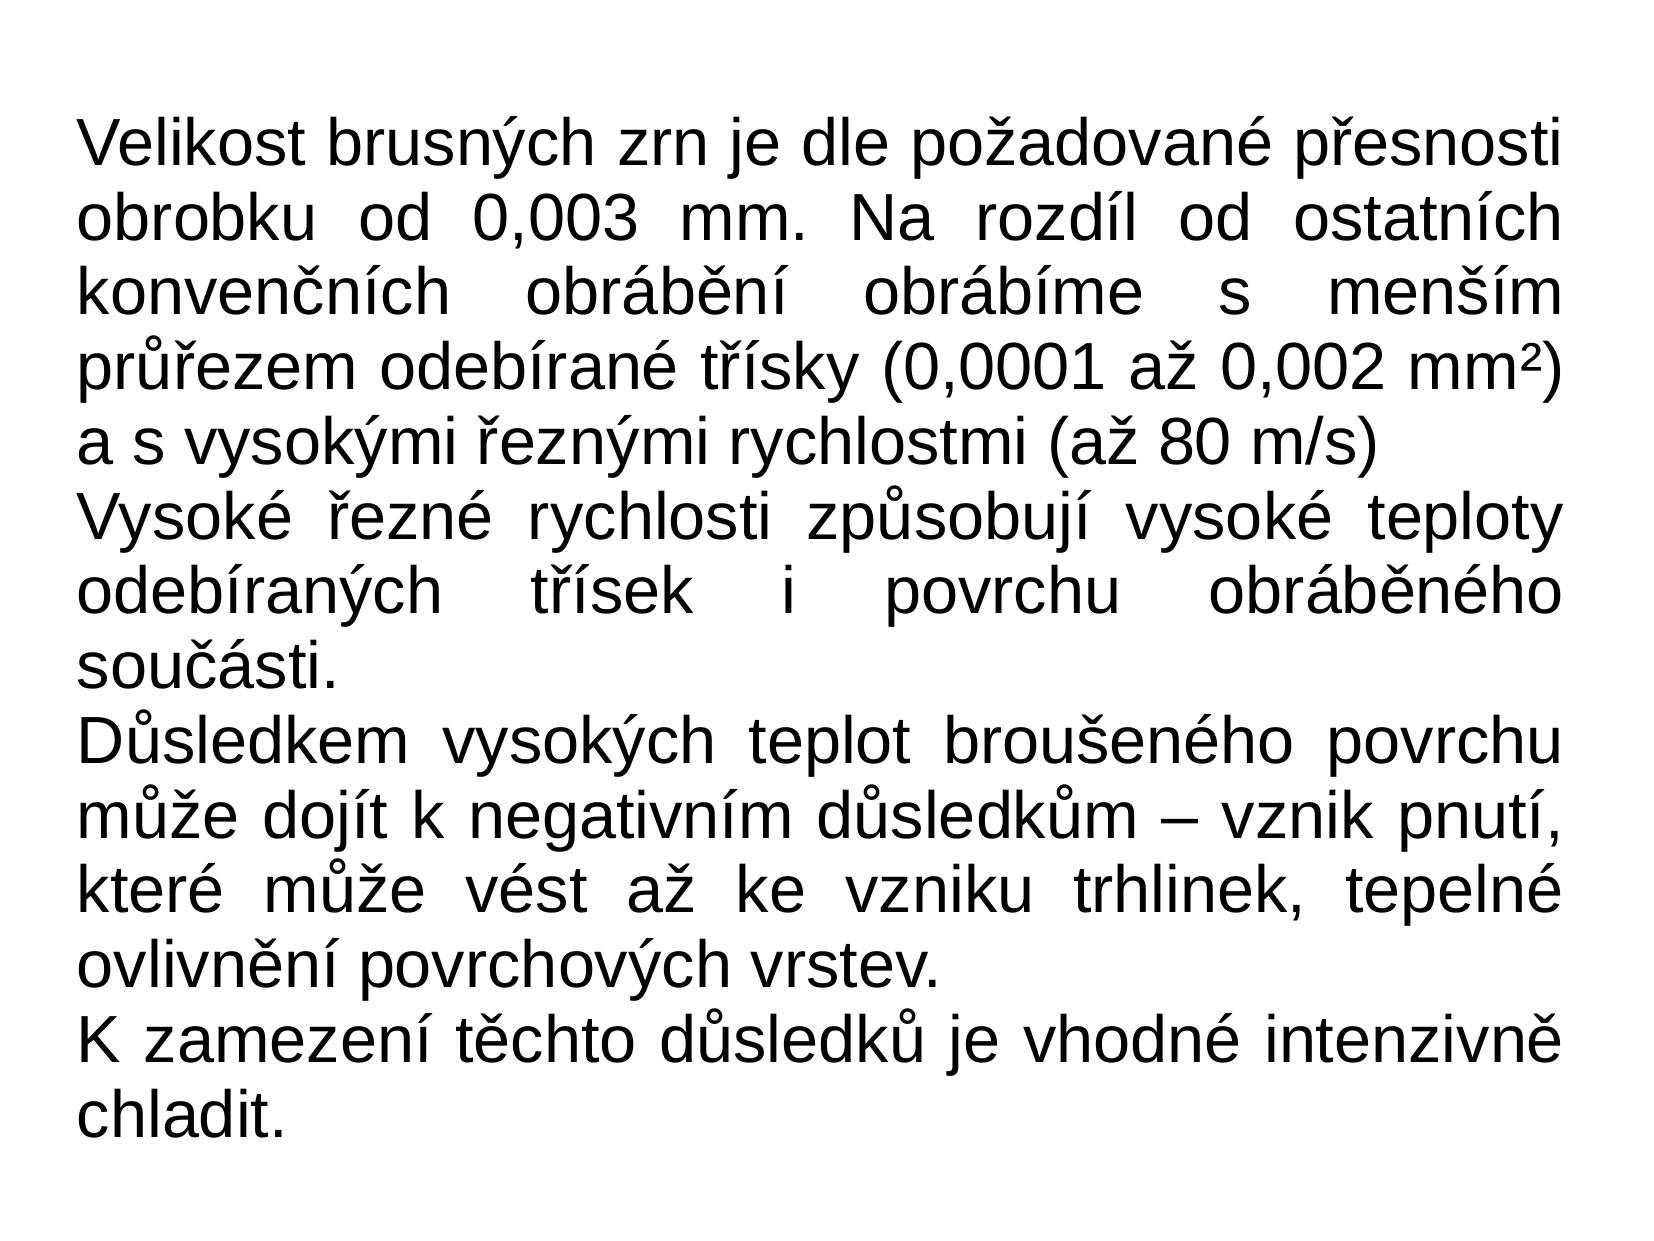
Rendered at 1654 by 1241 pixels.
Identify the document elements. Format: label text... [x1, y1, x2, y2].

subtitle Velikost brusných zrn je dle požadované přesnosti obrobku od 0,003 mm. Na rozdíl od ostatních konvenčních obrábění obrábíme s menším průřezem odebírané třísky (0,0001 až 0,002 mm²) a s vysokými řeznými rychlostmi (až 80 m/s) Vysoké řezné rychlosti způsobují vysoké teploty odebíraných třísek i povrchu obráběného součásti. Důsledkem vysokých teplot broušeného povrchu může dojít k negativním důsledkům – vznik pnutí, které může vést až ke vzniku trhlinek, tepelné ovlivnění povrchových vrstev. K zamezení těchto důsledků je vhodné intenzivně chladit. [76, 104, 1565, 1152]
